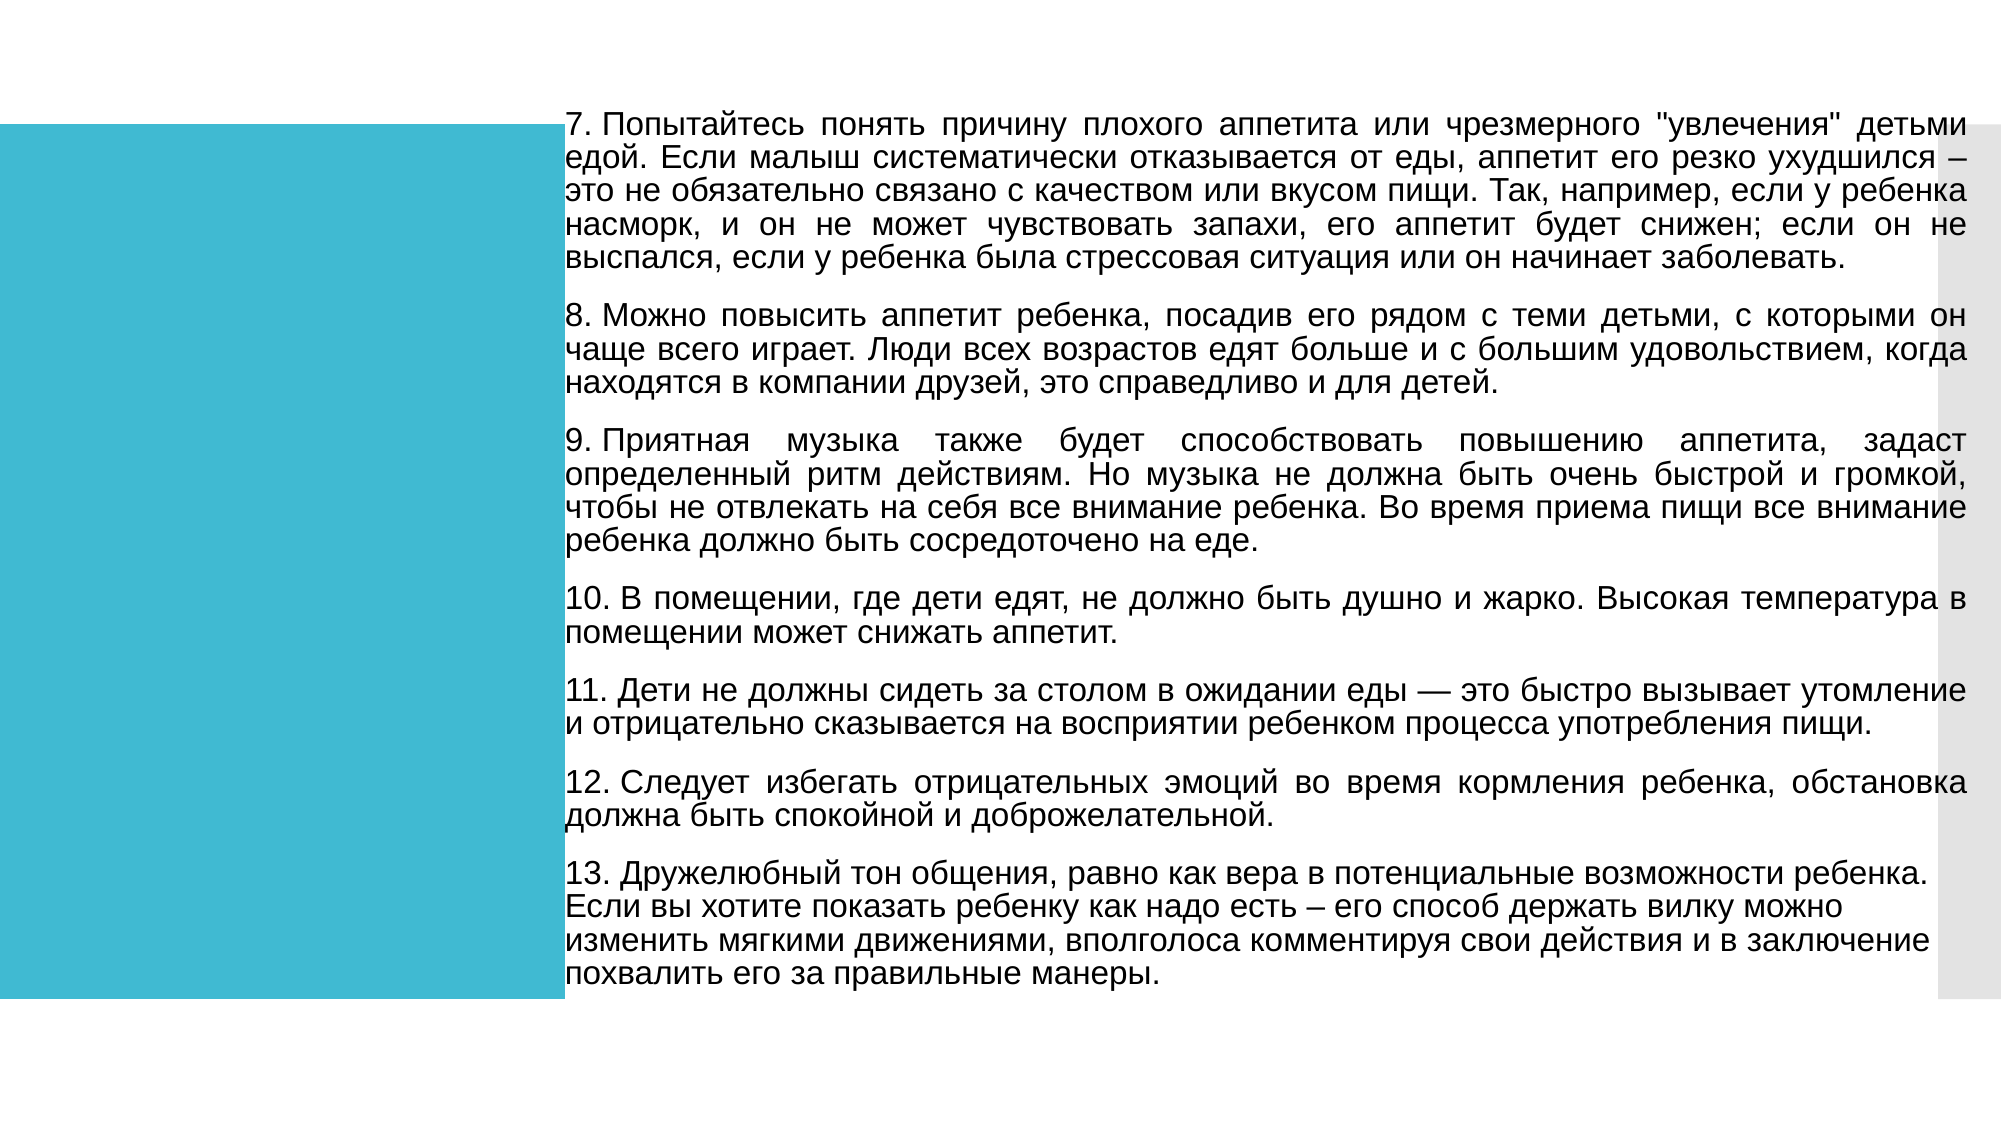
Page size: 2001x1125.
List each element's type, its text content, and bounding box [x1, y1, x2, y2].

list 7. Попытайтесь понять причину плохого аппетита или чрезмерного "увлечения" детьми едой. Если малыш систематически отказывается от еды, аппетит его резко ухудшился – это не обязательно связано с качеством или вкусом пищи. Так, например, если у ребенка насморк, и он не может чувствовать запахи, его аппетит будет снижен; если он не выспался, если у ребенка была стрессовая ситуация или он начинает заболевать. 8. Можно повысить аппетит ребенка, посадив его рядом с теми детьми, с которыми он чаще всего играет. Люди всех возрастов едят больше и с большим удовольствием, когда находятся в компании друзей, это справедливо и для детей. 9. Приятная музыка также будет способствовать повышению аппетита, задаст определенный ритм действиям. Но музыка не должна быть очень быстрой и громкой, чтобы не отвлекать на себя все внимание ребенка. Во время приема пищи все внимание ребенка должно быть сосредоточено на еде. 10. В помещении, где дети едят, не должно быть душно и жарко. Высокая температура в помещении может снижать аппетит. 11. Дети не должны сидеть за столом в ожидании еды — это быстро вызывает утомление и отрицательно сказывается на восприятии ребенком процесса употребления пищи. 12. Следует избегать отрицательных эмоций во время кормления ребенка, обстановка должна быть спокойной и доброжелательной. 13. Дружелюбный тон общения, равно как вера в потенциальные возможности ребенка. Если вы хотите показать ребенку как надо есть – его способ держать вилку можно изменить мягкими движениями, вполголоса комментируя свои действия и в заключение похвалить его за правильные манеры. [549, 0, 2000, 1125]
